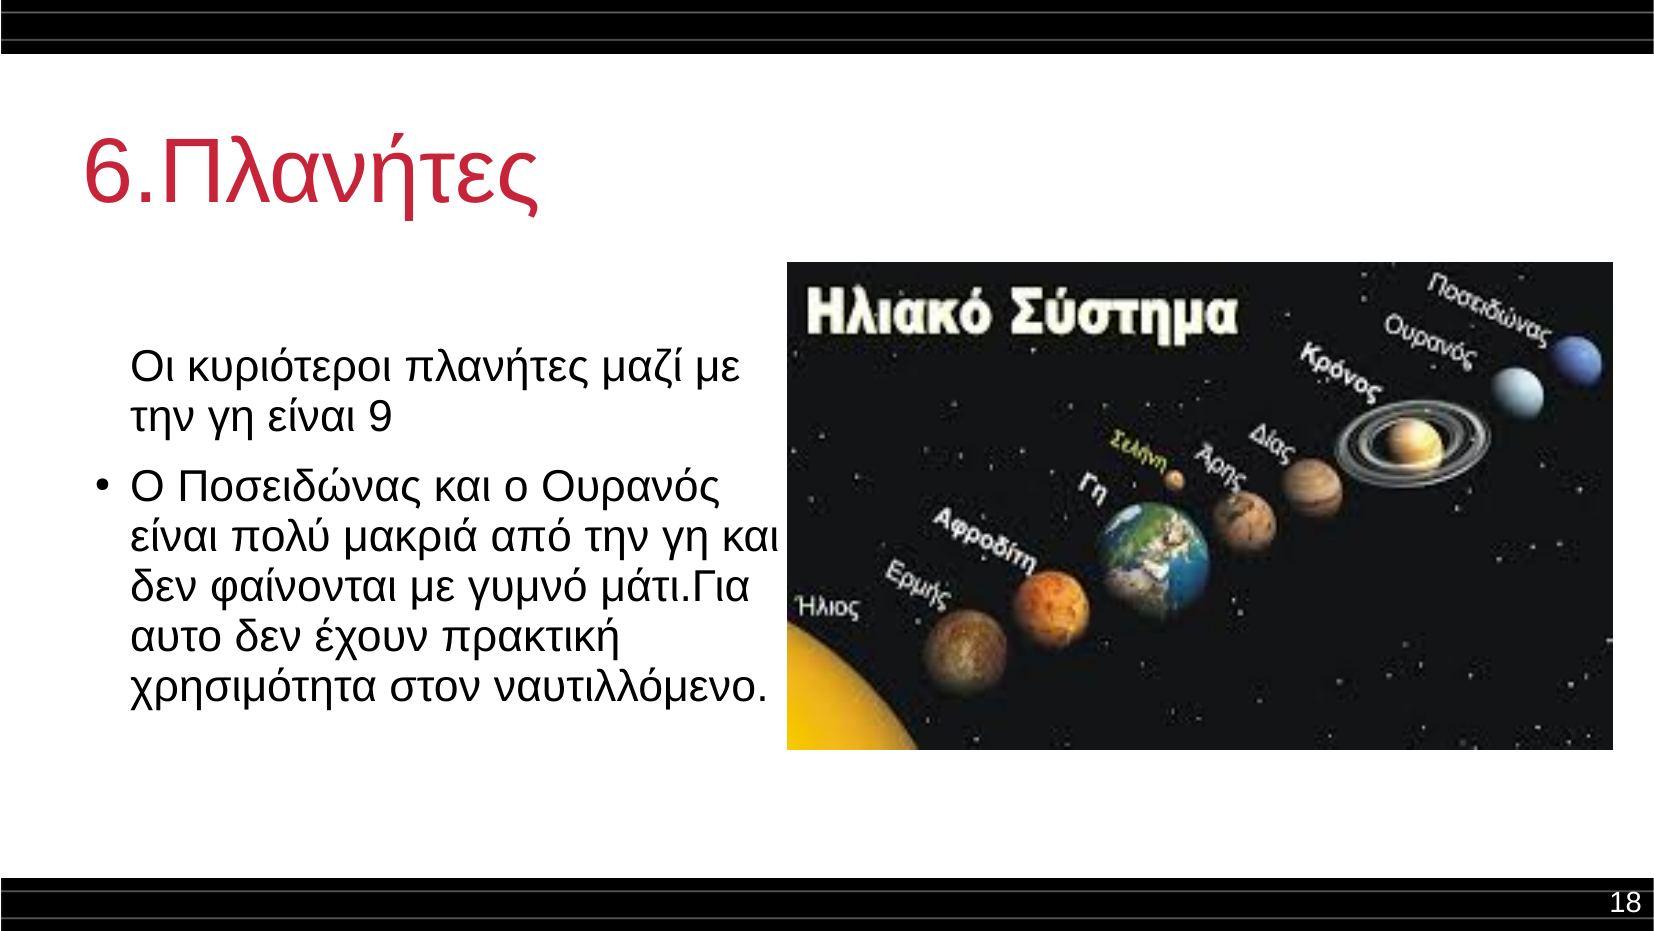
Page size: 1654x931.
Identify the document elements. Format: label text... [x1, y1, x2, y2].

list Οι κυριότεροι πλανήτες μαζί με την γη είναι 9 Ο Ποσειδώνας και ο Ουρανός είναι πολύ μακριά από την γη και δεν φαίνονται με γυμνό μάτι.Για αυτο δεν έχουν πρακτική χρησιμότητα στον ναυτιλλόμενο. [82, 271, 787, 713]
picture [1, 0, 1654, 54]
title 6.Πλανήτες [82, 92, 1571, 249]
picture [787, 262, 1613, 751]
picture [1, 878, 1654, 931]
